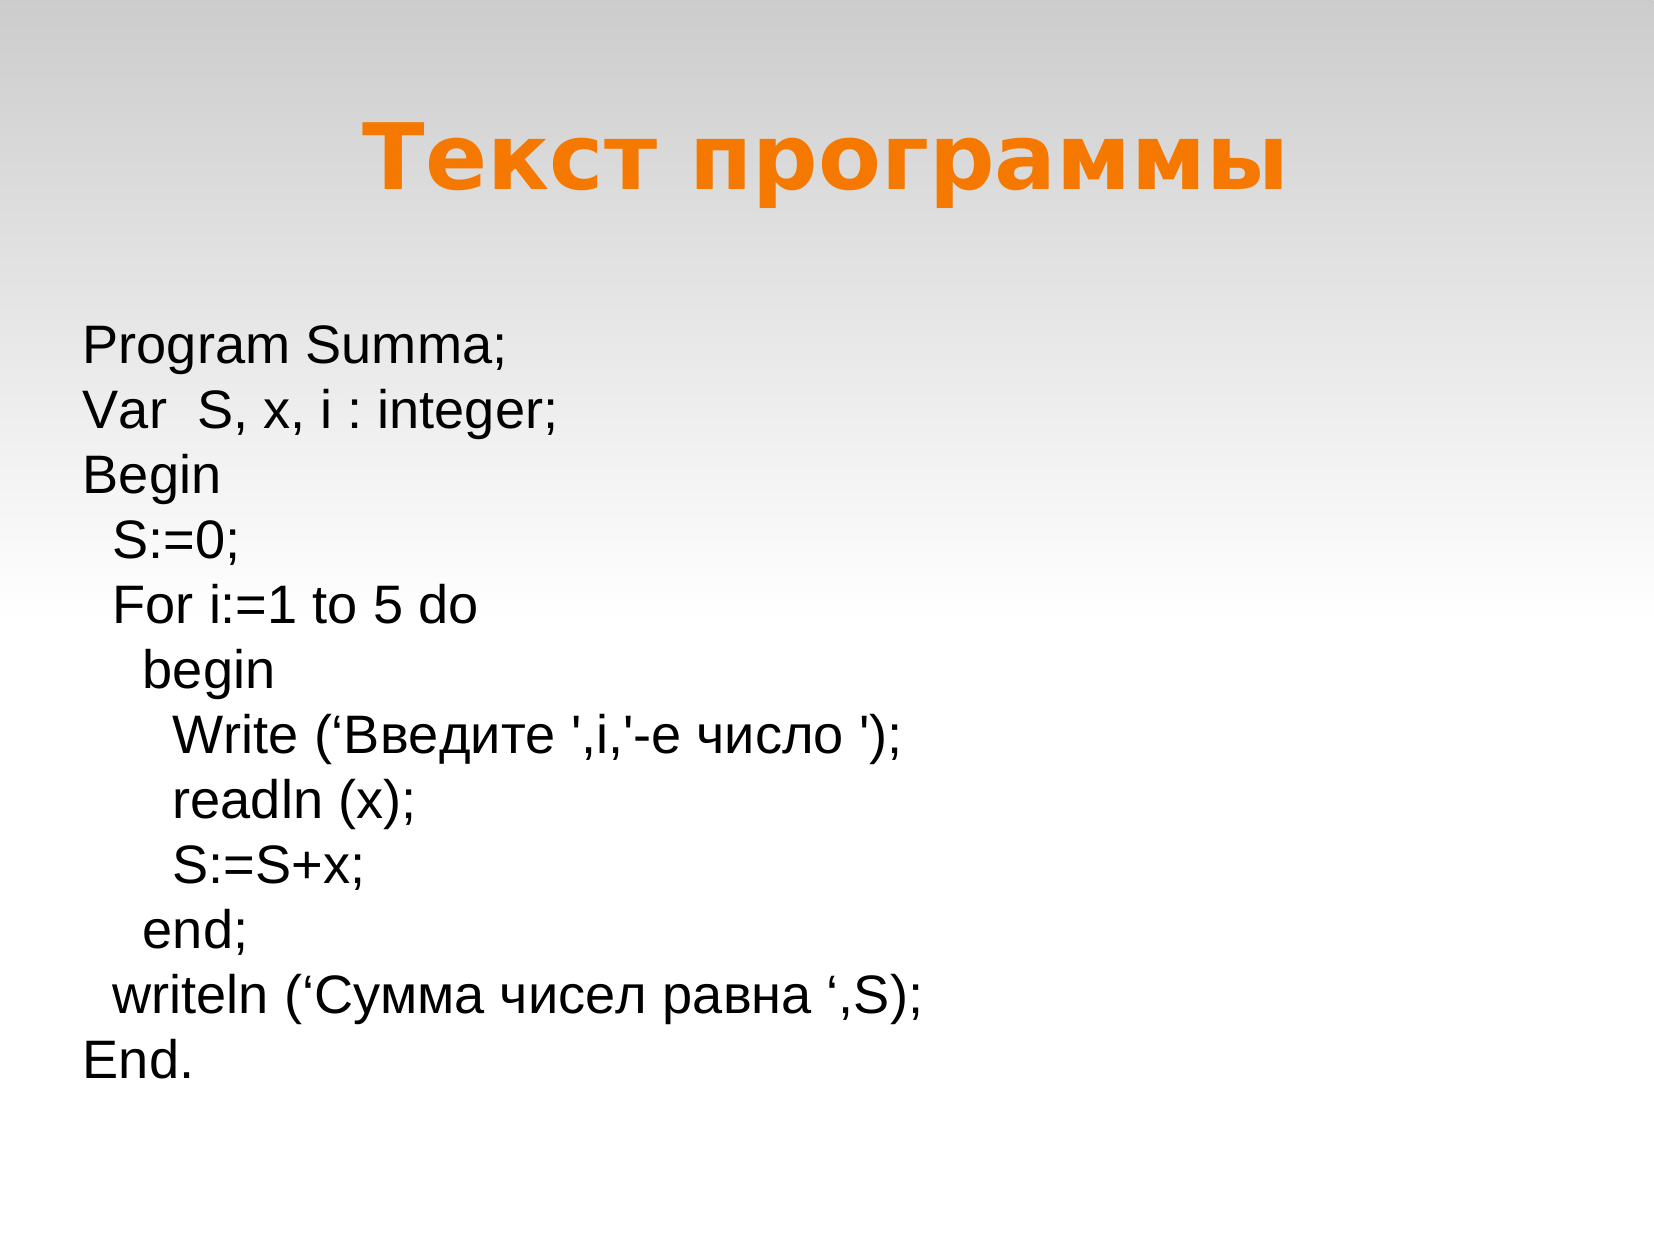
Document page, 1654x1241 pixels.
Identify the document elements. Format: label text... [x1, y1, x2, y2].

subtitle Program Summa; Var S, x, i : integer; Begin S:=0; For i:=1 to 5 do begin Write (‘Введите ',i,'-е число '); readln (x); S:=S+x; end; writeln (‘Сумма чисел равна ‘,S); End. [82, 275, 1571, 1124]
title Текст программы [82, 56, 1571, 250]
